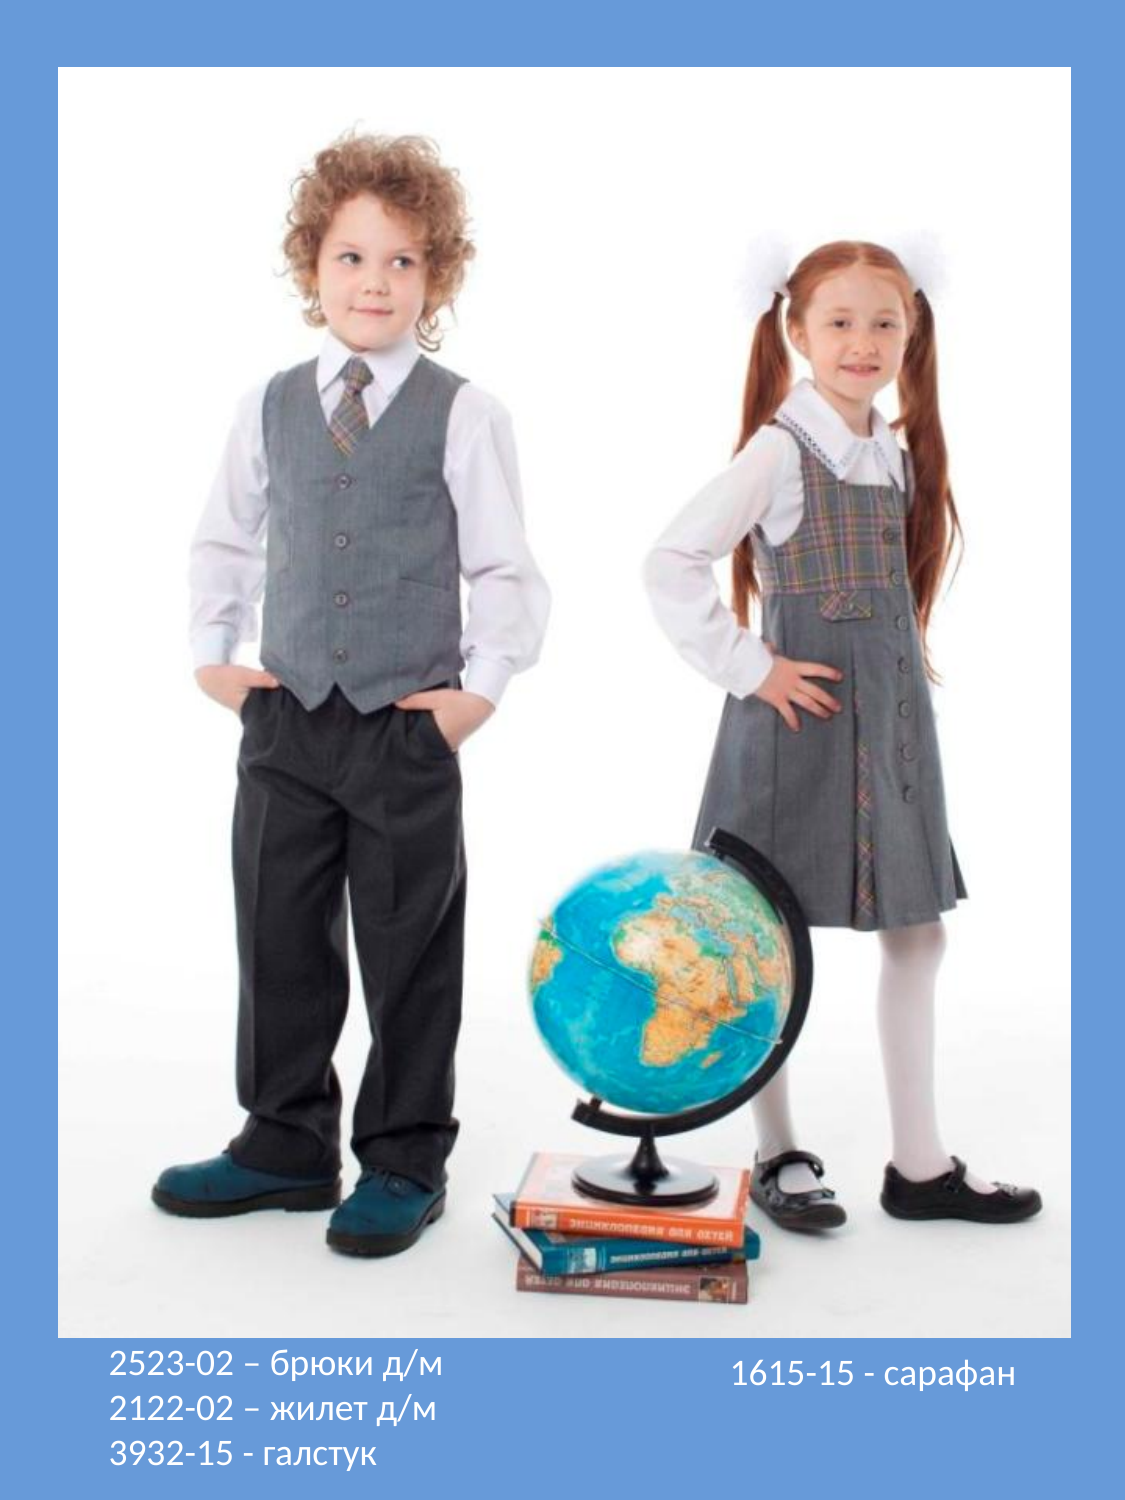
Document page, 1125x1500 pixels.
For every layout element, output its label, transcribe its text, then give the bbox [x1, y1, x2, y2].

text_box 1615-15 - сарафан [714, 1242, 1125, 1453]
picture [58, 67, 1071, 1338]
text_box 2523-02 – брюки д/м 2122-02 – жилет д/м 3932-15 - галстук [93, 1289, 528, 1477]
